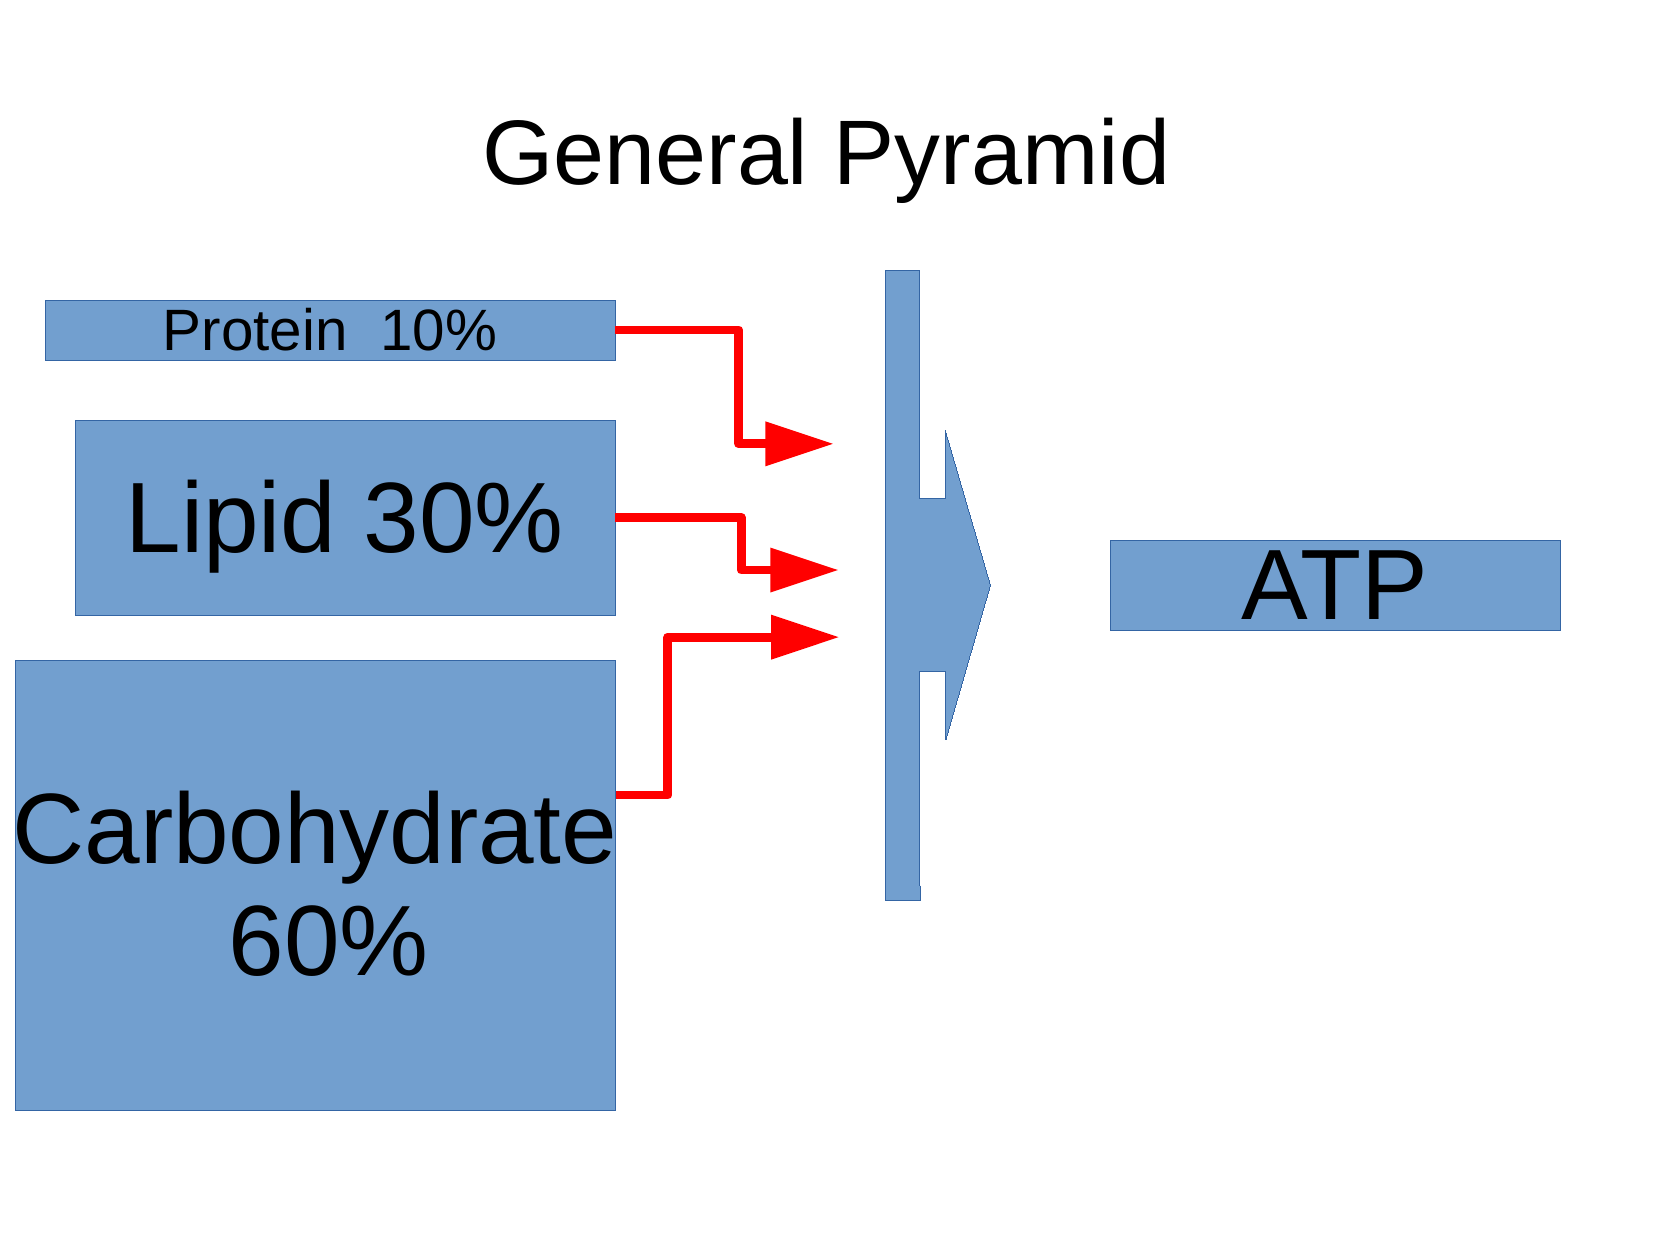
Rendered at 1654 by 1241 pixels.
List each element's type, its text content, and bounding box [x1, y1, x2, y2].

text_box Protein 10% [45, 300, 616, 361]
text_box Carbohydrate 60% [15, 660, 616, 1111]
text_box ATP [1110, 540, 1561, 631]
text_box [885, 270, 991, 901]
title General Pyramid [82, 49, 1571, 257]
text_box Lipid 30% [75, 420, 616, 616]
